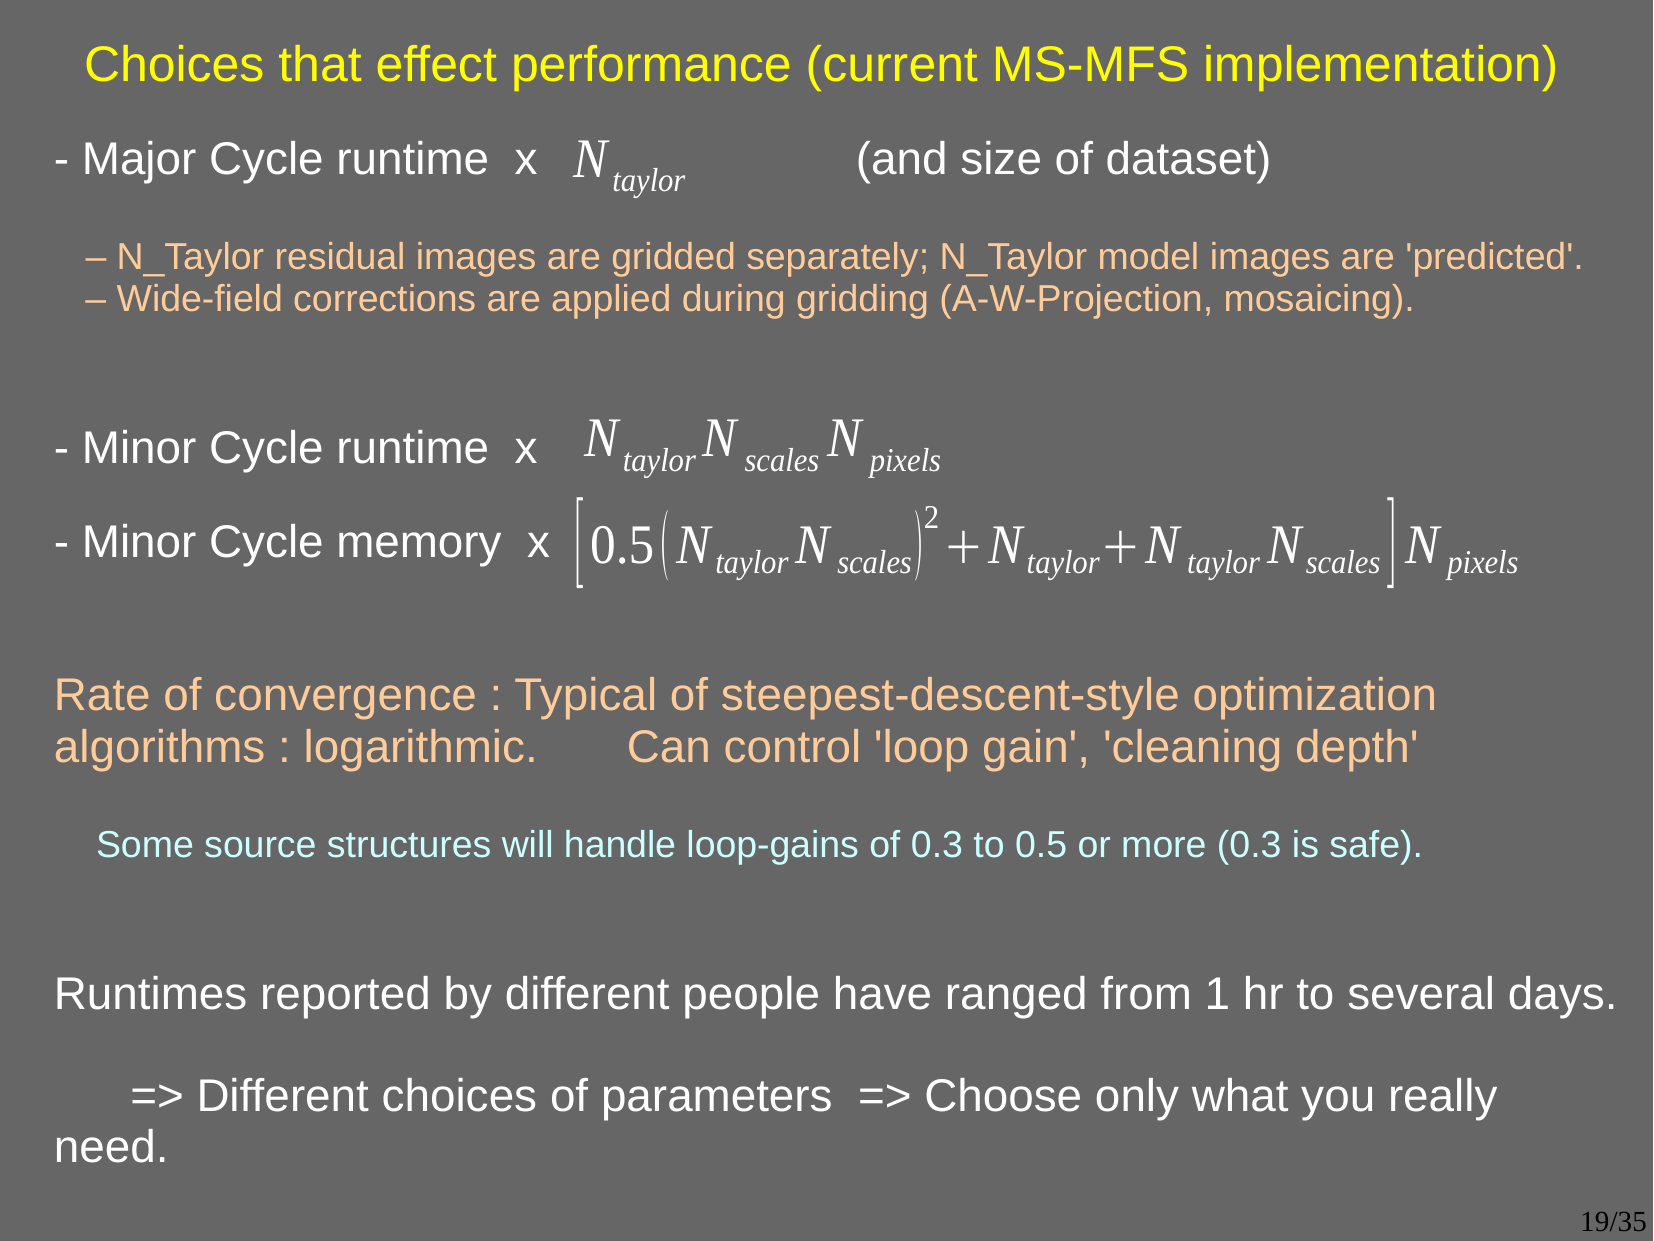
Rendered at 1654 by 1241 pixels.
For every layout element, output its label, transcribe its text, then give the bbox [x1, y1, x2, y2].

chart [557, 128, 696, 199]
chart [561, 493, 1529, 590]
title Choices that effect performance (current MS-MFS implementation) [82, 13, 1571, 114]
chart [568, 408, 952, 478]
text_box - Major Cycle runtime x (and size of dataset) – N_Taylor residual images are gridded separately; N_Taylor model images are 'predicted'. – Wide-field corrections are applied during gridding (A-W-Projection, mosaicing). - Minor Cycle runtime x - Minor Cycle memory x Rate of convergence : Typical of steepest-descent-style optimization algorithms : logarithmic. Can control 'loop gain', 'cleaning depth' Some source structures will handle loop-gains of 0.3 to 0.5 or more (0.3 is safe). Runtimes reported by different people have ranged from 1 hr to several days. => Different choices of parameters => Choose only what you really need. [39, 125, 1634, 1223]
